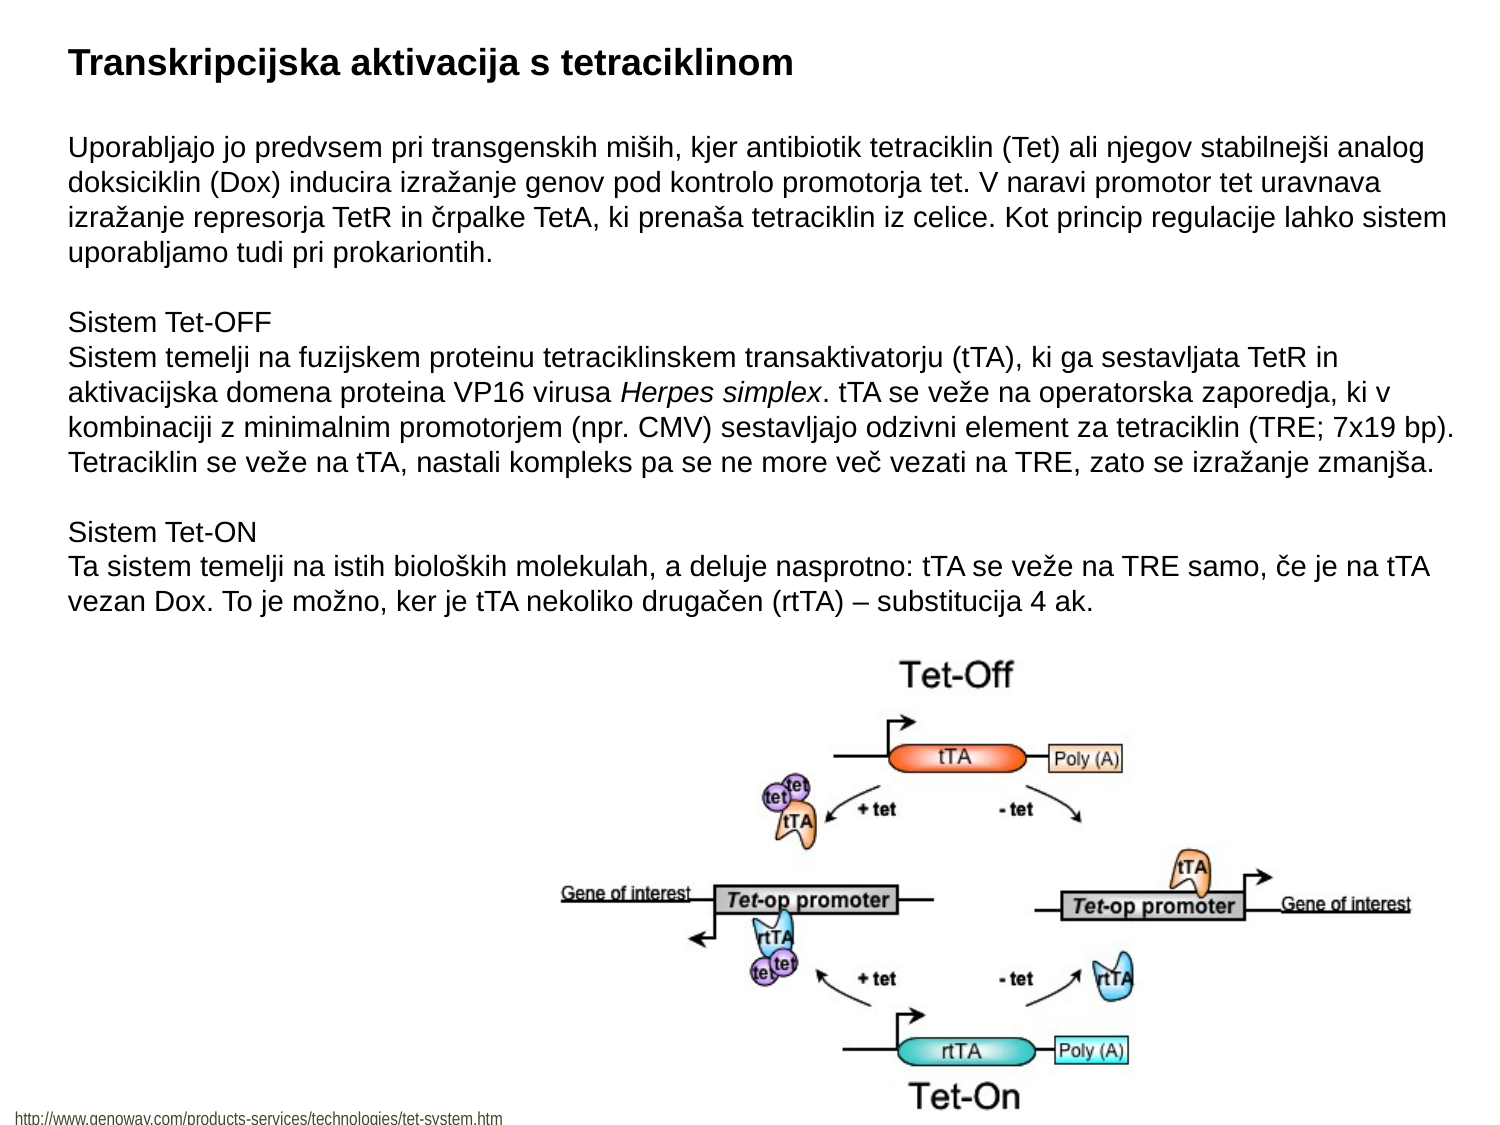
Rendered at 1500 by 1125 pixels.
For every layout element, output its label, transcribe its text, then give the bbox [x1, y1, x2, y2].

text_box Transkripcijska aktivacija s tetraciklinom Uporabljajo jo predvsem pri transgenskih miših, kjer antibiotik tetraciklin (Tet) ali njegov stabilnejši analog doksiciklin (Dox) inducira izražanje genov pod kontrolo promotorja tet. V naravi promotor tet uravnava izražanje represorja TetR in črpalke TetA, ki prenaša tetraciklin iz celice. Kot princip regulacije lahko sistem uporabljamo tudi pri prokariontih. Sistem Tet-OFF Sistem temelji na fuzijskem proteinu tetraciklinskem transaktivatorju (tTA), ki ga sestavljata TetR in aktivacijska domena proteina VP16 virusa Herpes simplex. tTA se veže na operatorska zaporedja, ki v kombinaciji z minimalnim promotorjem (npr. CMV) sestavljajo odzivni element za tetraciklin (TRE; 7x19 bp). Tetraciklin se veže na tTA, nastali kompleks pa se ne more več vezati na TRE, zato se izražanje zmanjša. Sistem Tet-ON Ta sistem temelji na istih bioloških molekulah, a deluje nasprotno: tTA se veže na TRE samo, če je na tTA vezan Dox. To je možno, ker je tTA nekoliko drugačen (rtTA) – substitucija 4 ak. [53, 30, 1483, 626]
text_box http://www.genoway.com/products-services/technologies/tet-system.htm [0, 1099, 750, 1125]
picture [549, 648, 1423, 1125]
